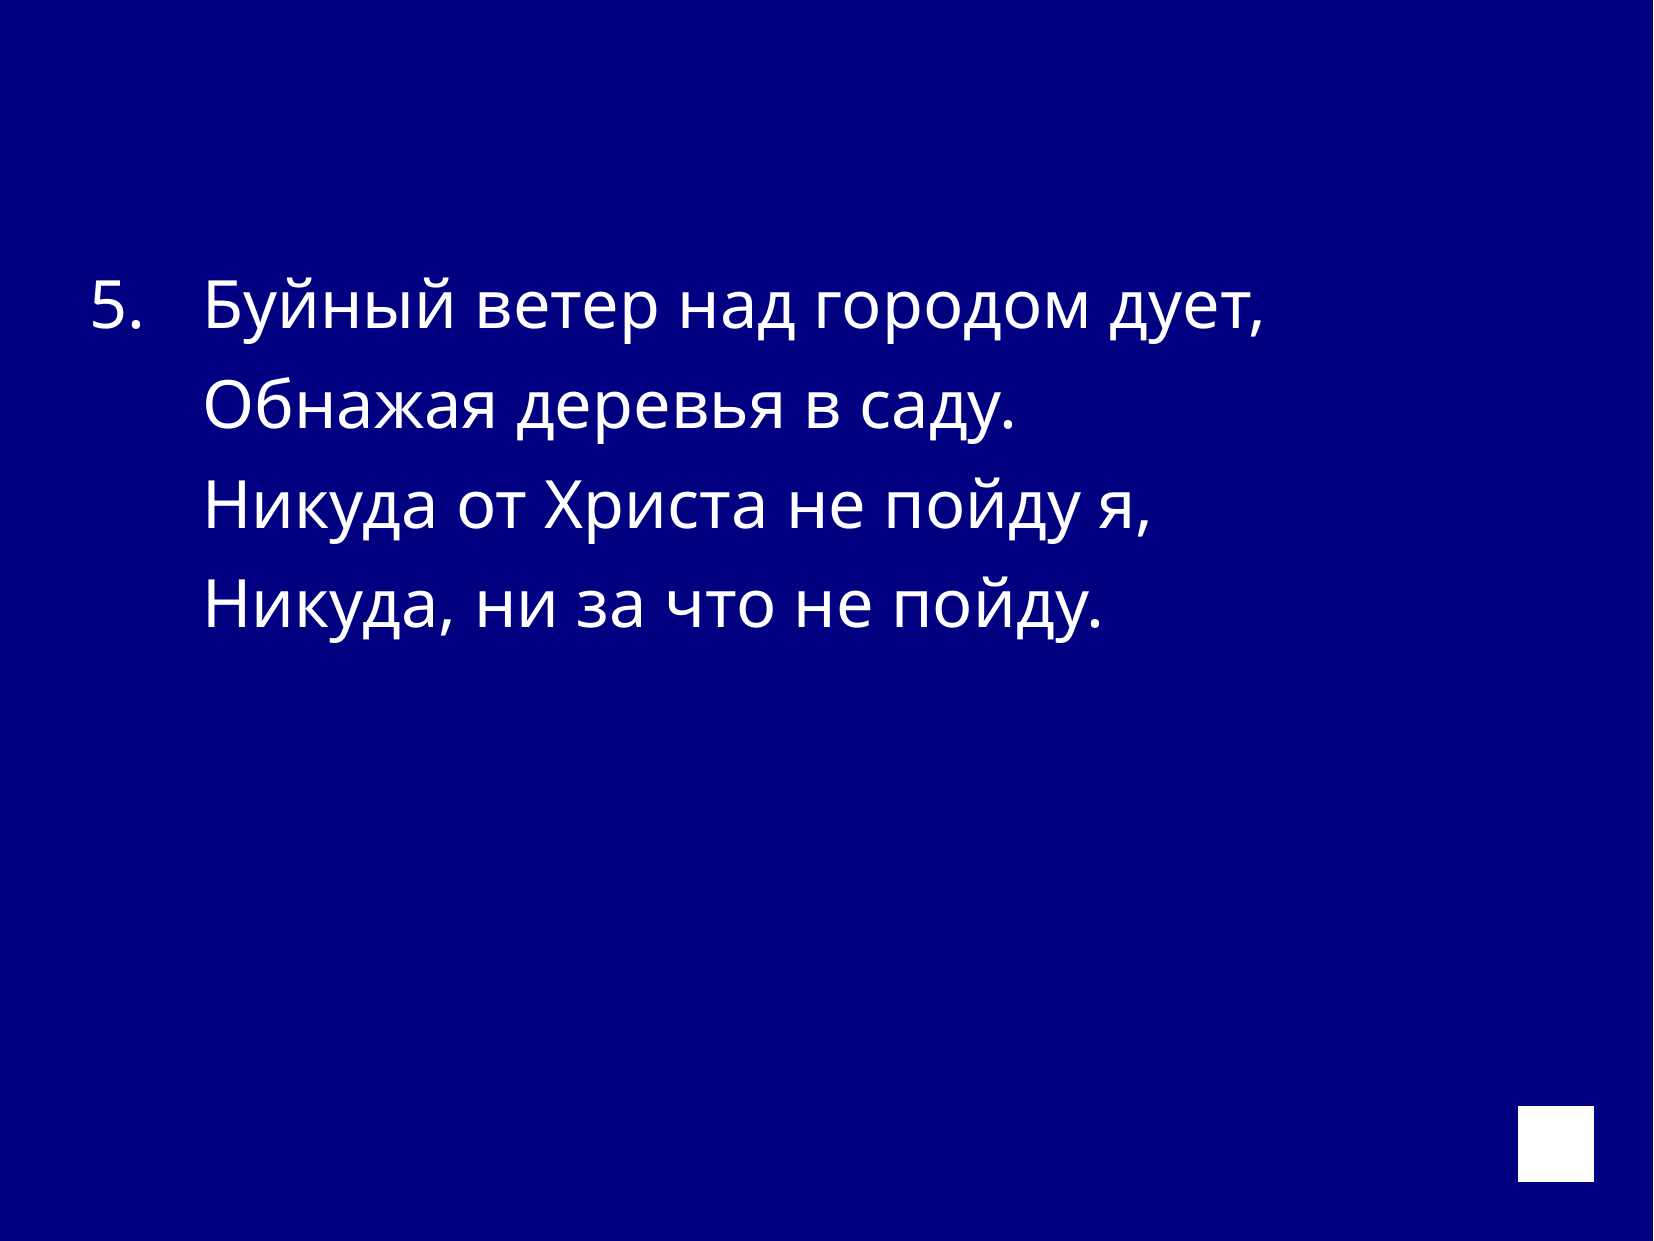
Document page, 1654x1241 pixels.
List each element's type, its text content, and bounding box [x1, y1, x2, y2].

text_box 5. Буйный ветер над городом дует, Обнажая деревья в саду. Никуда от Христа не пойду я, Никуда, ни за что не пойду. [75, 150, 1576, 1163]
text_box [1518, 1106, 1594, 1182]
